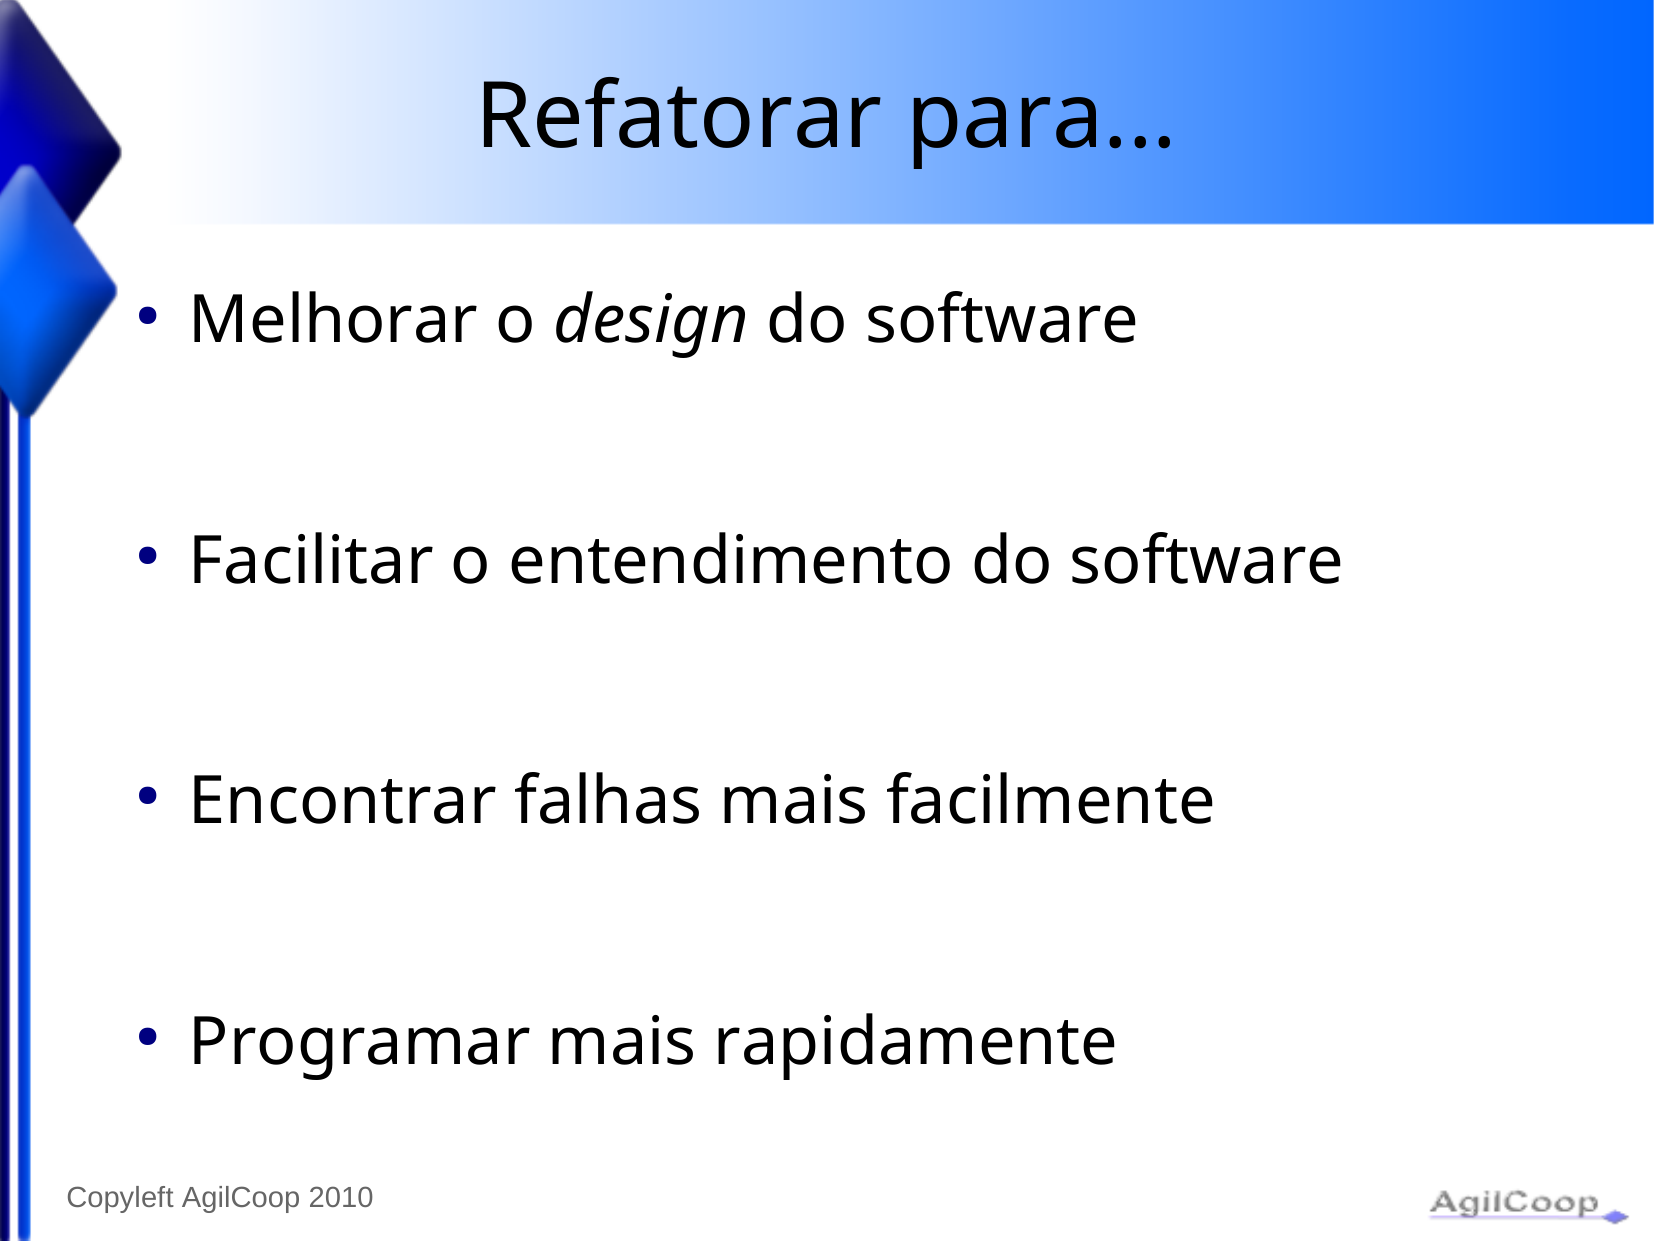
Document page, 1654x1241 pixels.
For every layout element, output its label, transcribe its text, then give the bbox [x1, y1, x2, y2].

picture [0, 0, 1654, 1241]
title Refatorar para... [82, 8, 1571, 216]
list Melhorar o design do software Facilitar o entendimento do software Encontrar falhas mais facilmente Programar mais rapidamente [118, 271, 1607, 1108]
